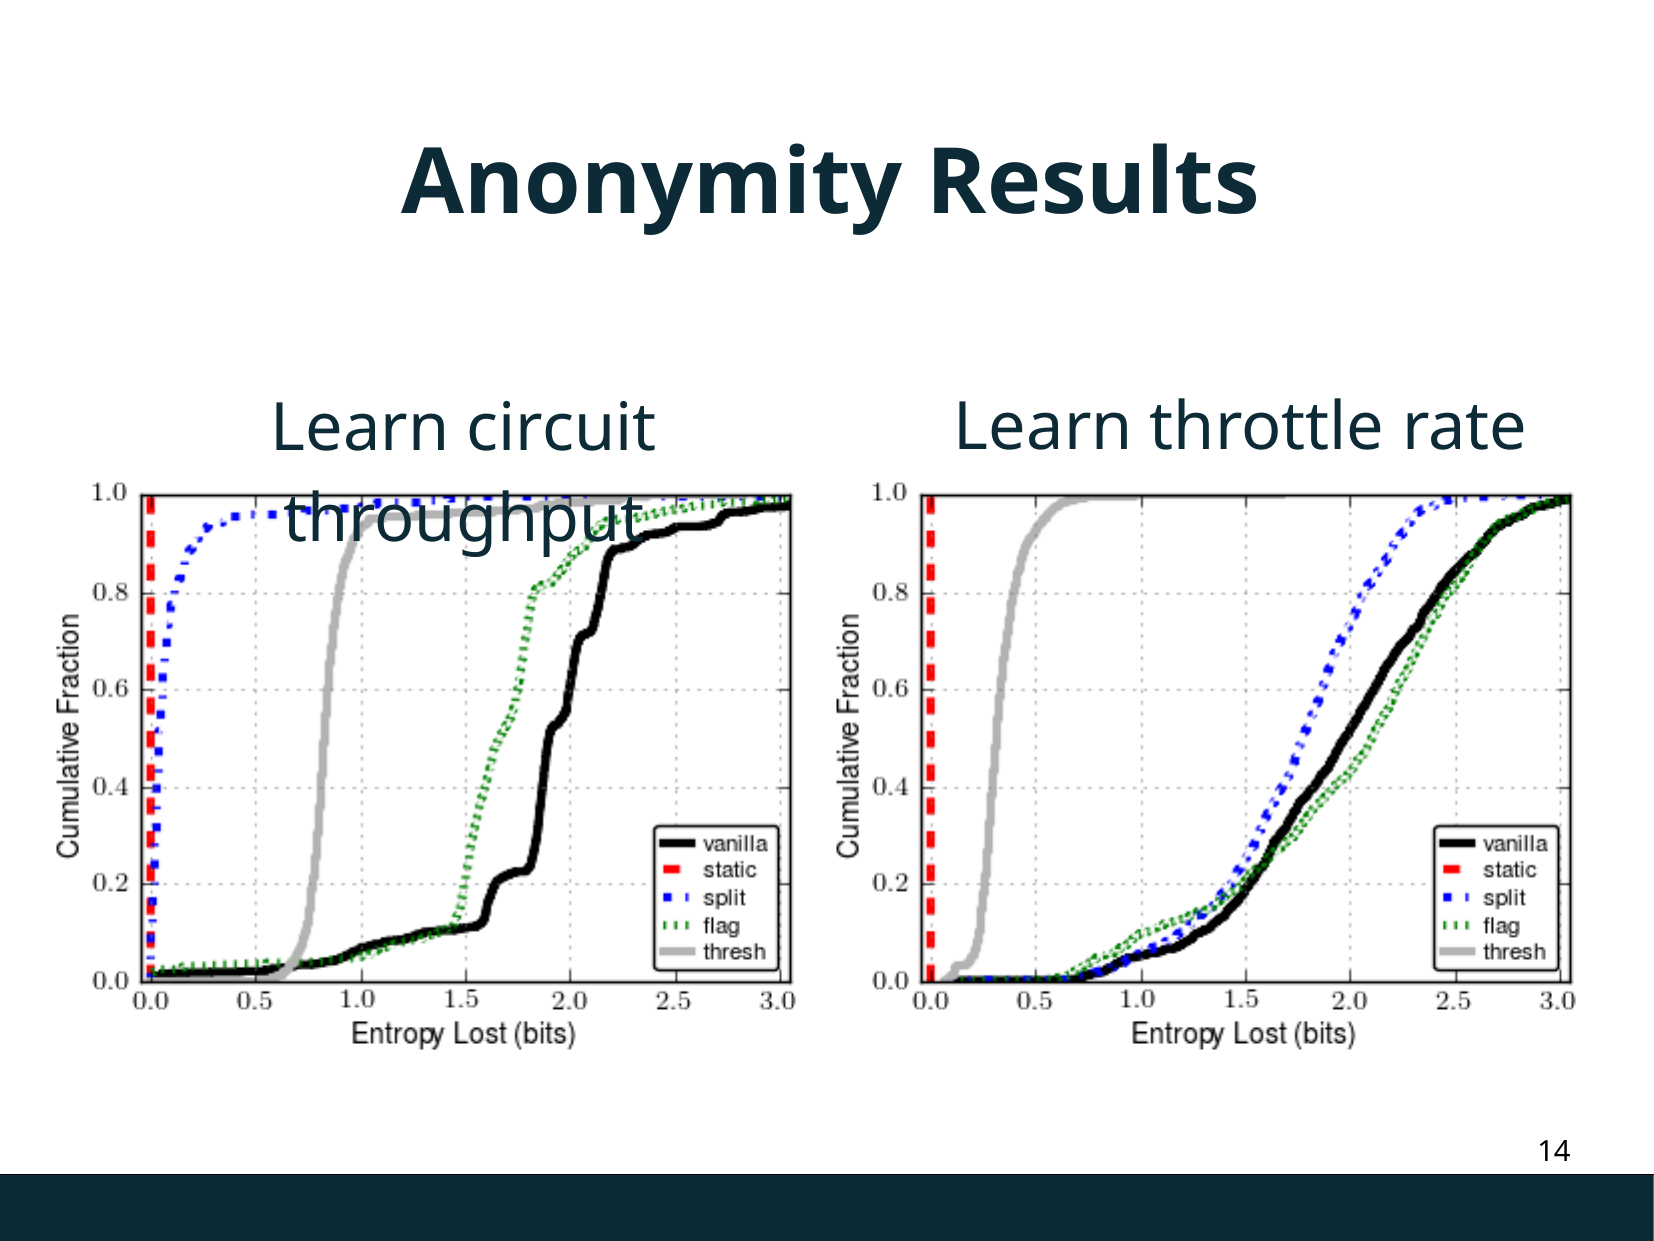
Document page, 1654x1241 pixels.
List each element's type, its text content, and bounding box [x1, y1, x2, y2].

title Anonymity Results [86, 74, 1575, 282]
text_box Learn throttle rate [933, 370, 1549, 462]
picture [21, 471, 1602, 1072]
text_box Learn circuit throughput [96, 371, 832, 484]
